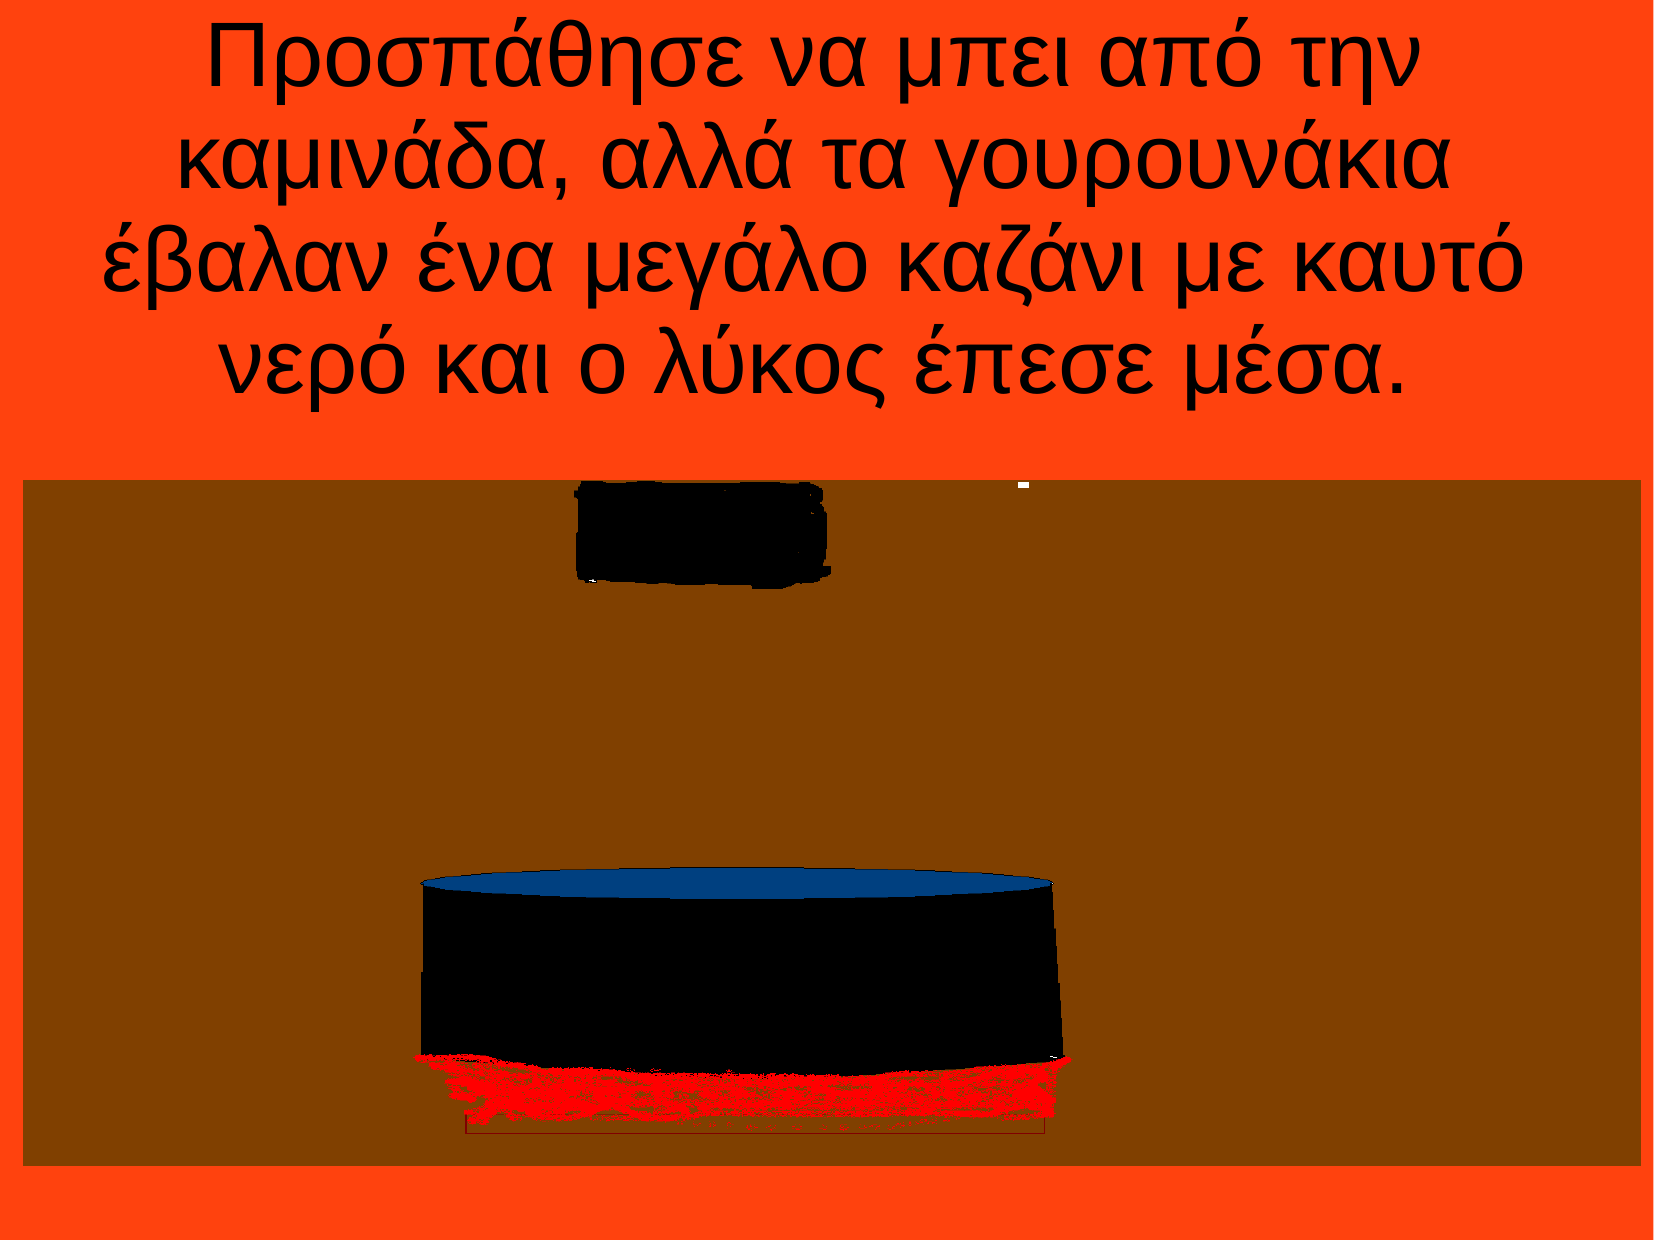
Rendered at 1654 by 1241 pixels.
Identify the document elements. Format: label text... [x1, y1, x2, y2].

title Προσπάθησε να μπει από την καμινάδα, αλλά τα γουρουνάκια έβαλαν ένα μεγάλο καζάνι με καυτό νερό και ο λύκος έπεσε μέσα. [70, 3, 1560, 414]
picture [23, 480, 1641, 1166]
